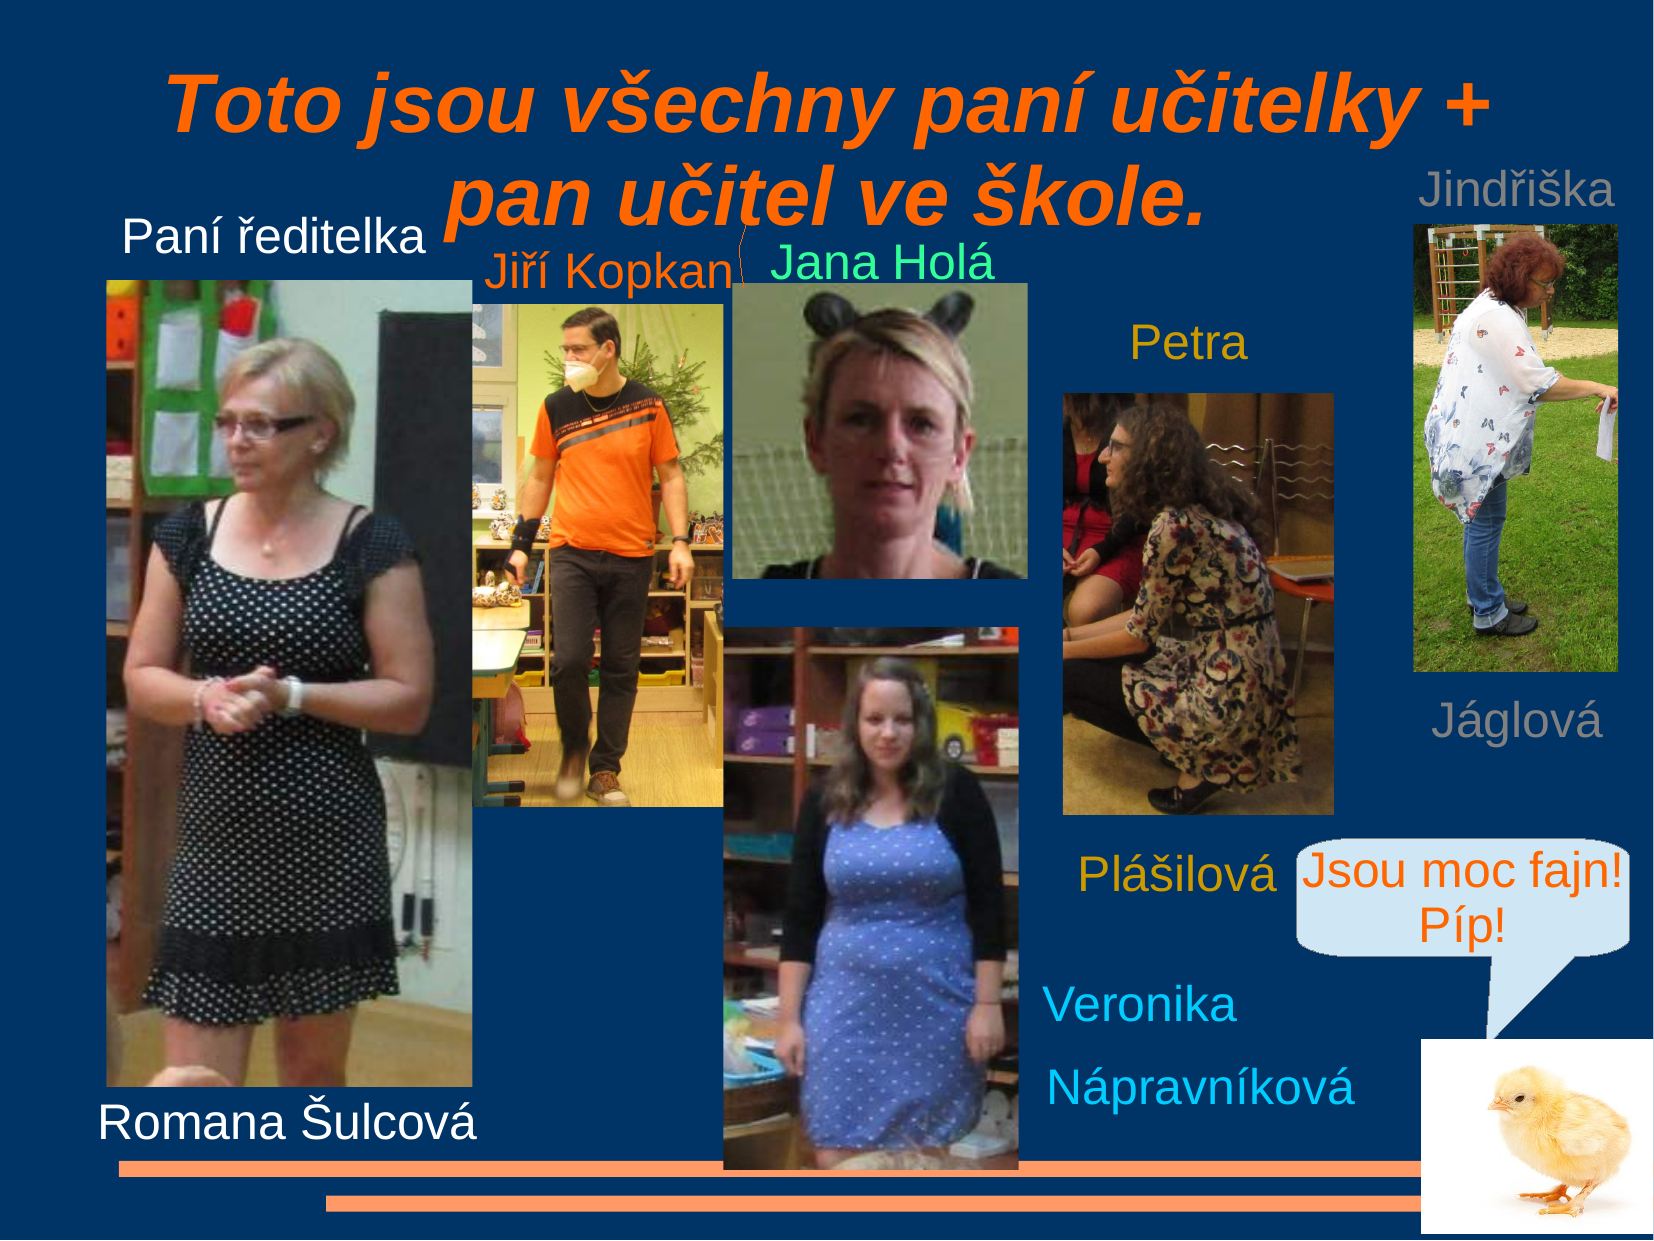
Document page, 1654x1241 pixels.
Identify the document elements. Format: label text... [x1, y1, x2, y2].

title Toto jsou všechny paní učitelky + pan učitel ve škole. [121, 46, 1534, 254]
text_box Romana Šulcová [82, 1086, 493, 1158]
text_box Petra [1114, 307, 1264, 378]
text_box Jindřiška [1403, 153, 1630, 225]
text_box Nápravníková [1032, 1051, 1382, 1123]
picture [1413, 225, 1619, 672]
picture [106, 280, 1019, 1170]
text_box Jiří Kopkan [469, 236, 749, 307]
picture [732, 283, 1028, 579]
text_box Jáglová [1416, 685, 1619, 756]
picture [1062, 393, 1334, 815]
text_box Jsou moc fajn! Píp! [1296, 838, 1630, 1039]
text_box Veronika [1028, 968, 1252, 1040]
picture [1421, 1039, 1654, 1234]
text_box Plášilová [1062, 838, 1293, 910]
text_box Jana Holá [755, 226, 1016, 298]
text_box Paní ředitelka [106, 200, 442, 272]
